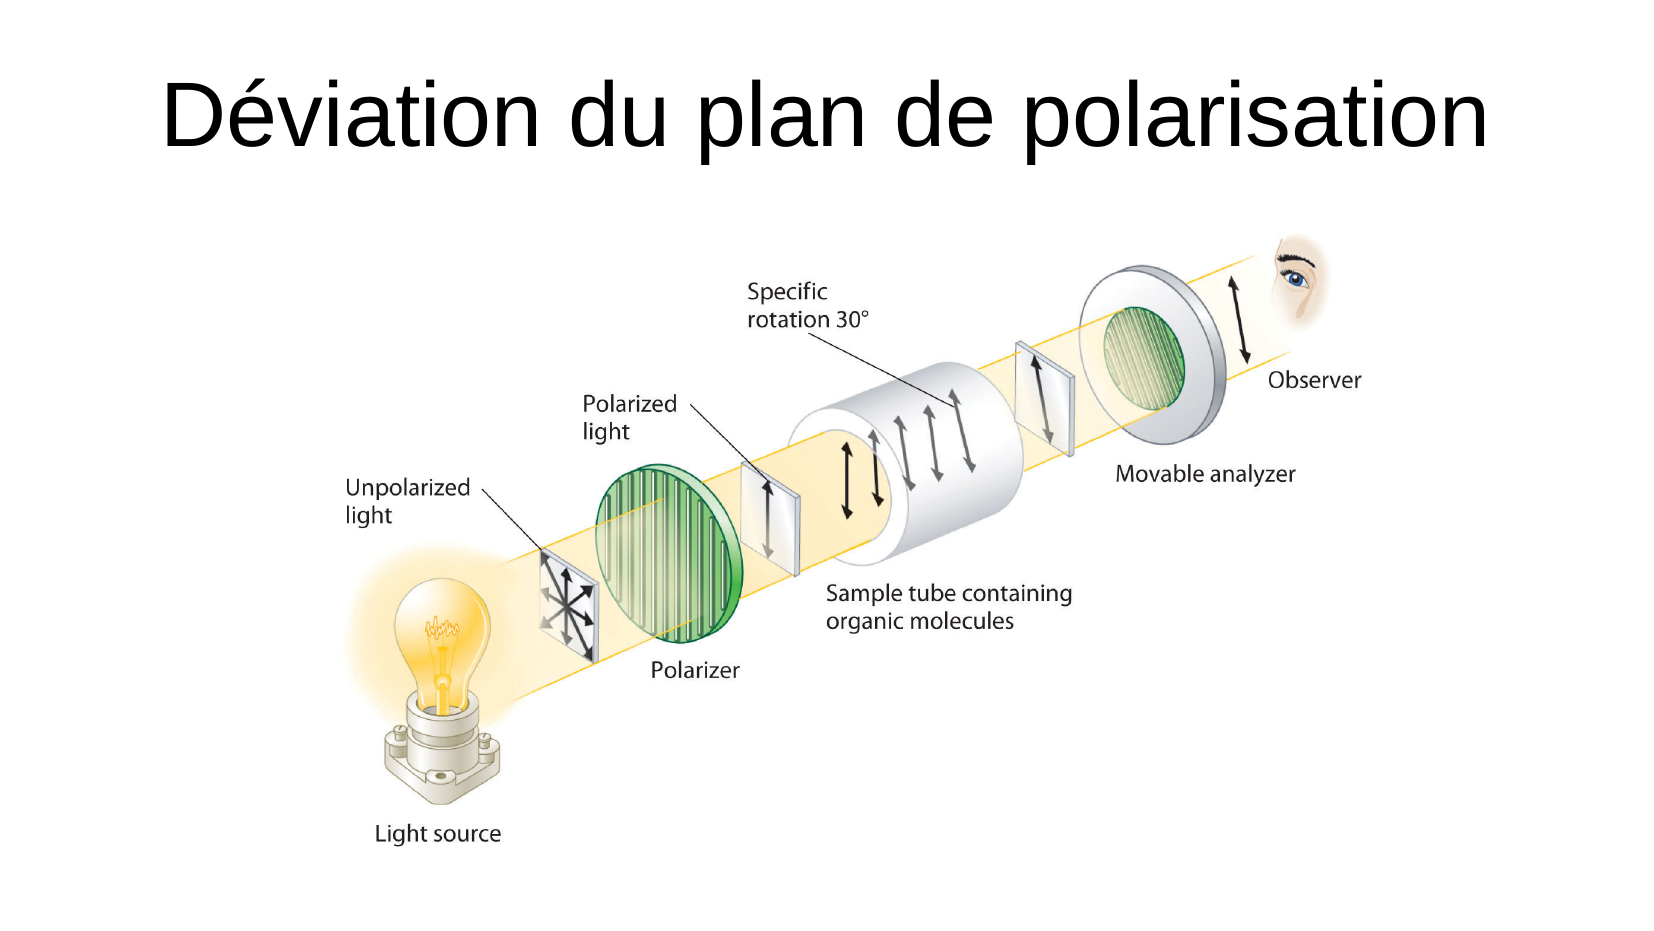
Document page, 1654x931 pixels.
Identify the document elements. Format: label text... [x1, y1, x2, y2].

title Déviation du plan de polarisation [82, 37, 1571, 193]
picture [318, 192, 1383, 863]
